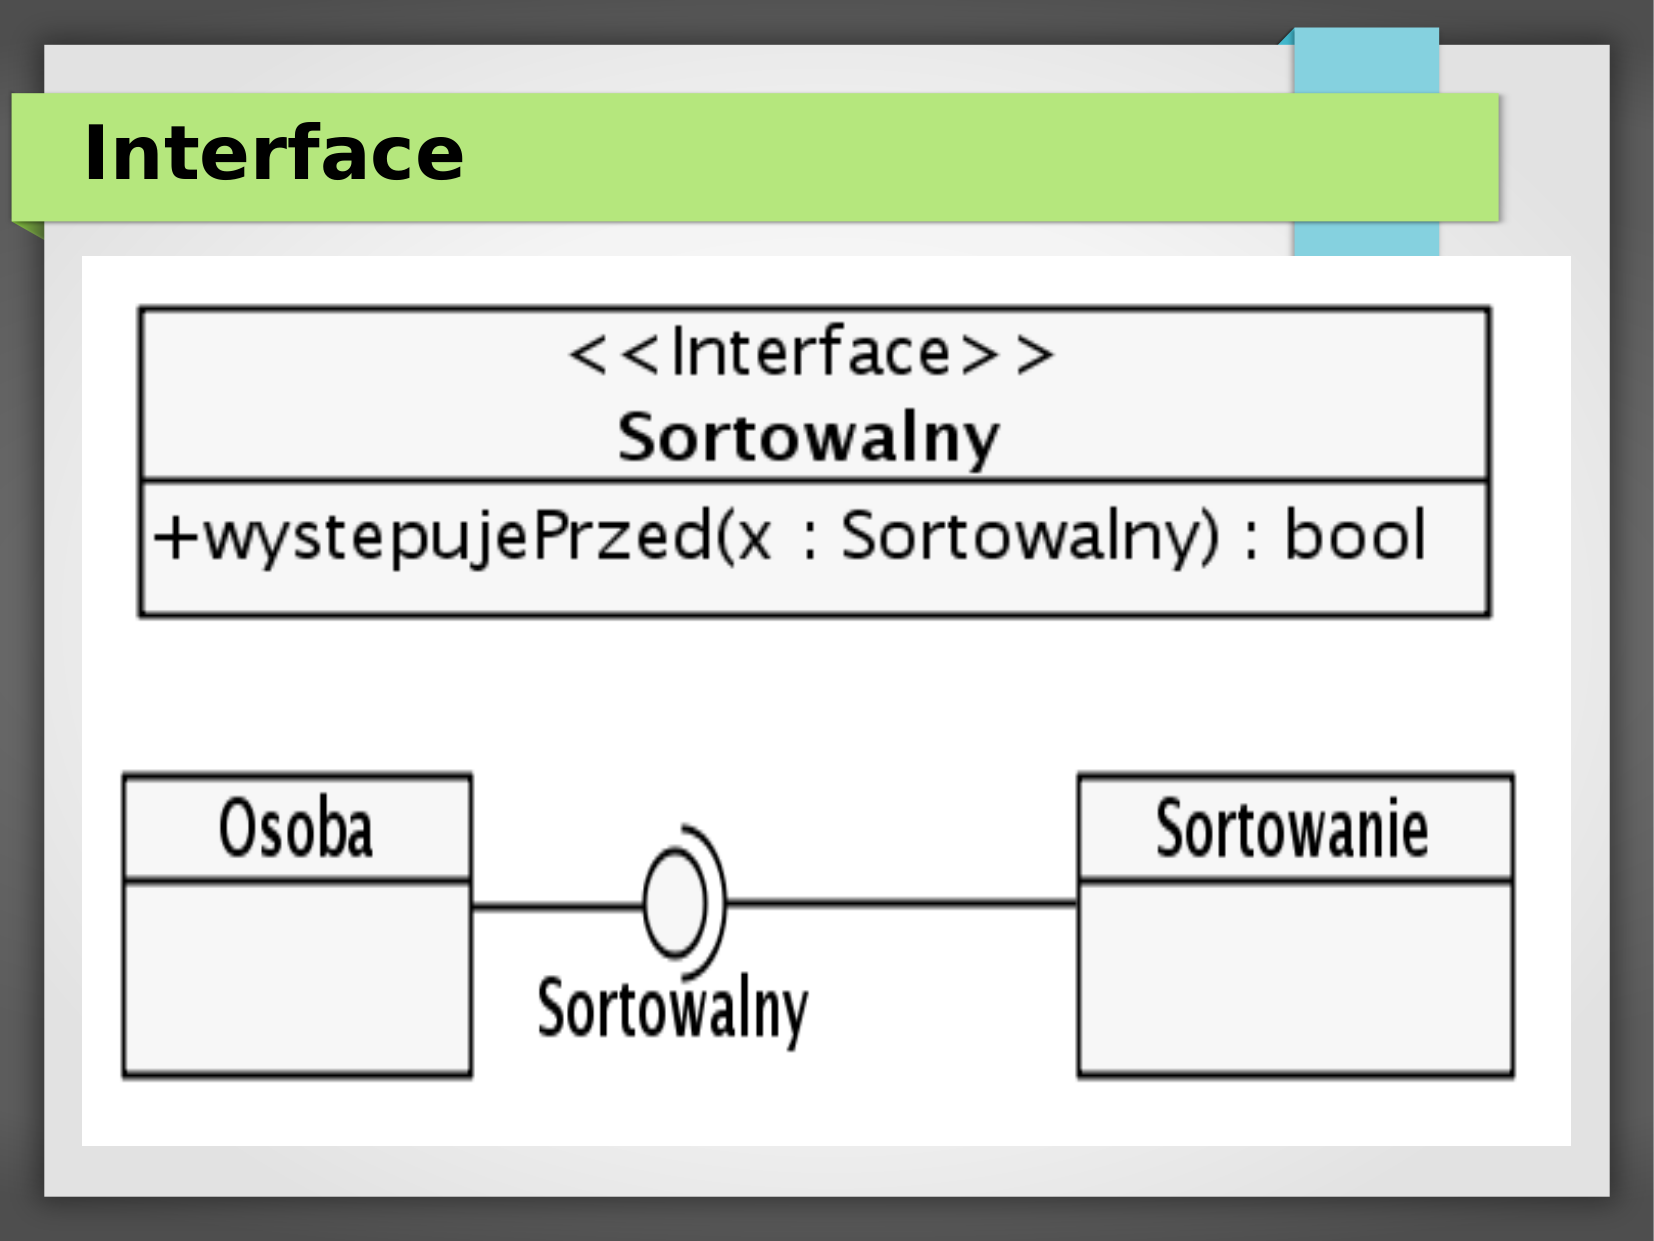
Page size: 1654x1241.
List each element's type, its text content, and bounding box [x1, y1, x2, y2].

picture [0, 0, 1654, 1241]
title Interface [82, 94, 1264, 213]
